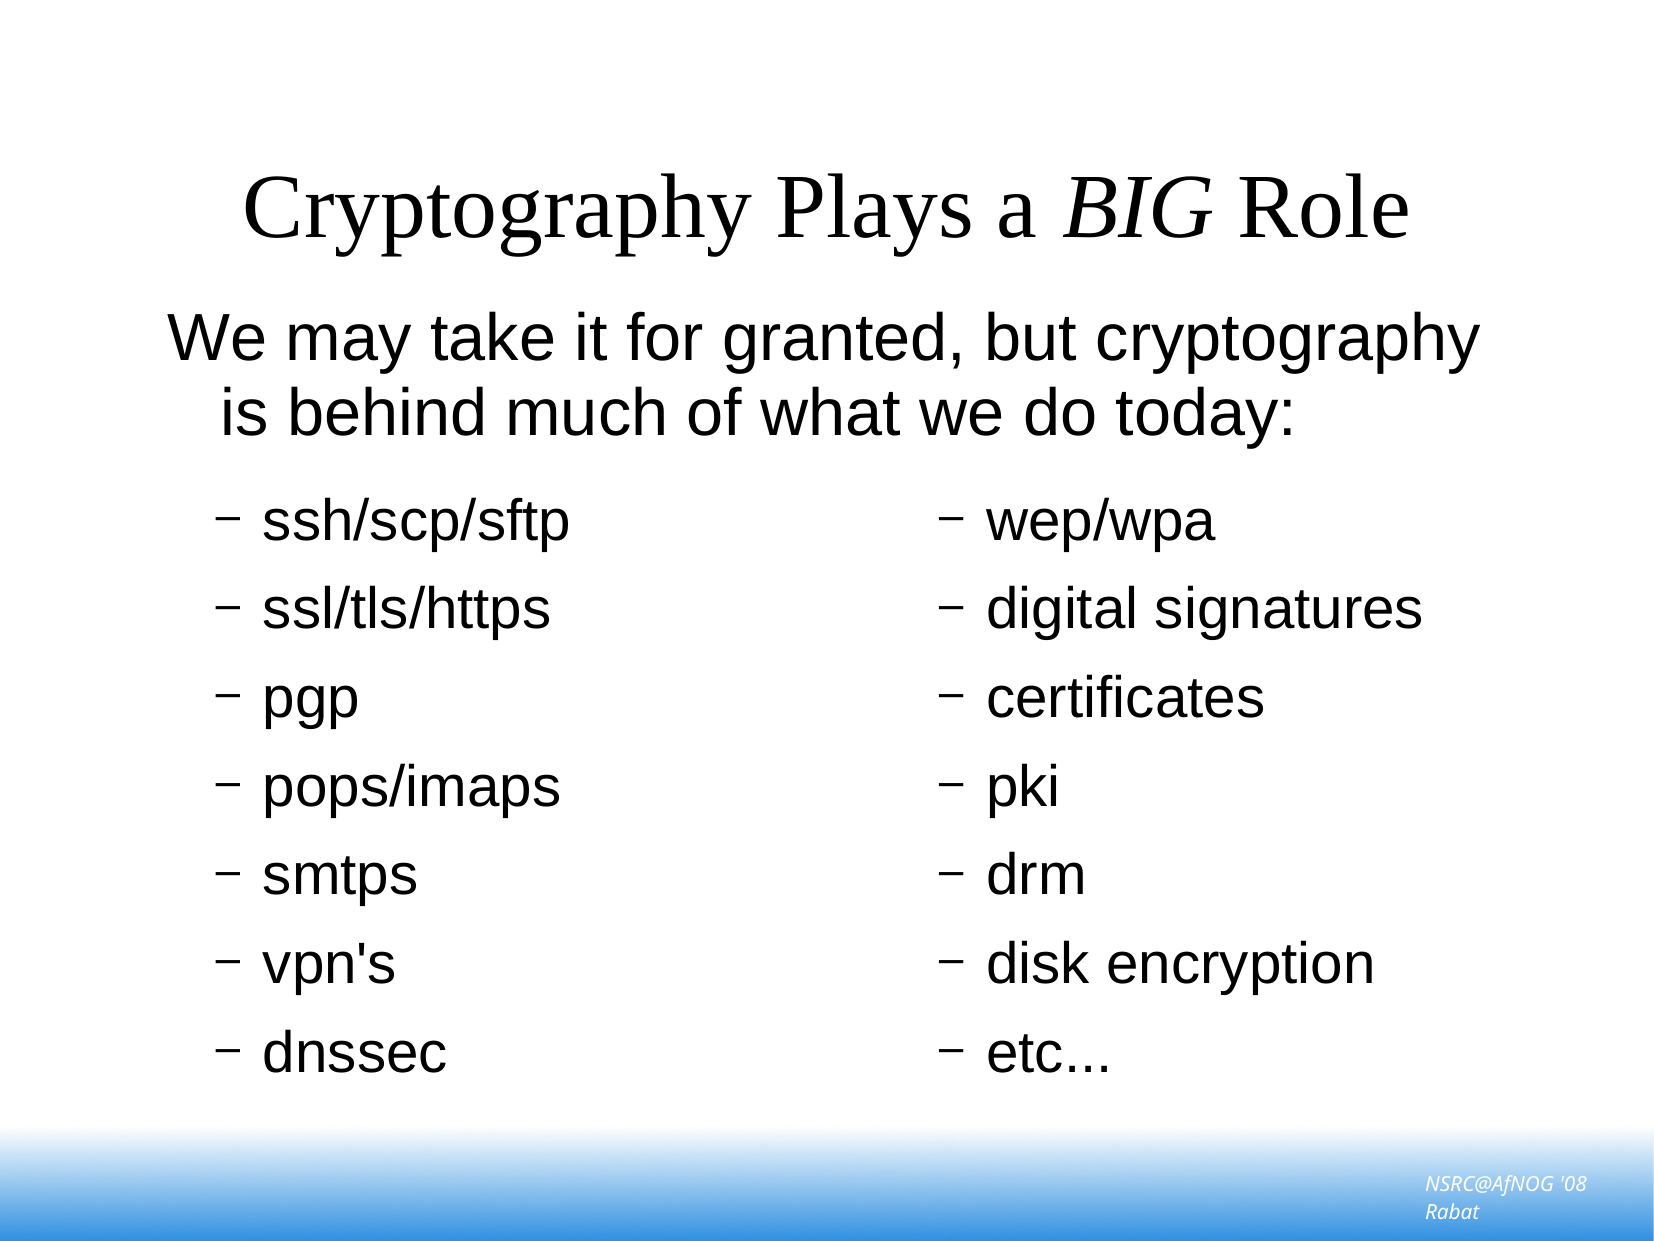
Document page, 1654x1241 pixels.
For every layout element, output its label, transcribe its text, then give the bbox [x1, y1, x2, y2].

list wep/wpa digital signatures certificates pki drm disk encryption etc... [844, 487, 1534, 1127]
picture [0, 1124, 1654, 1241]
list ssh/scp/sftp ssl/tls/https pgp pops/imaps smtps vpn's dnssec [121, 487, 811, 1126]
title Cryptography Plays a BIG Role [121, 102, 1534, 310]
text_box We may take it for granted, but cryptography is behind much of what we do today: [150, 300, 1501, 450]
